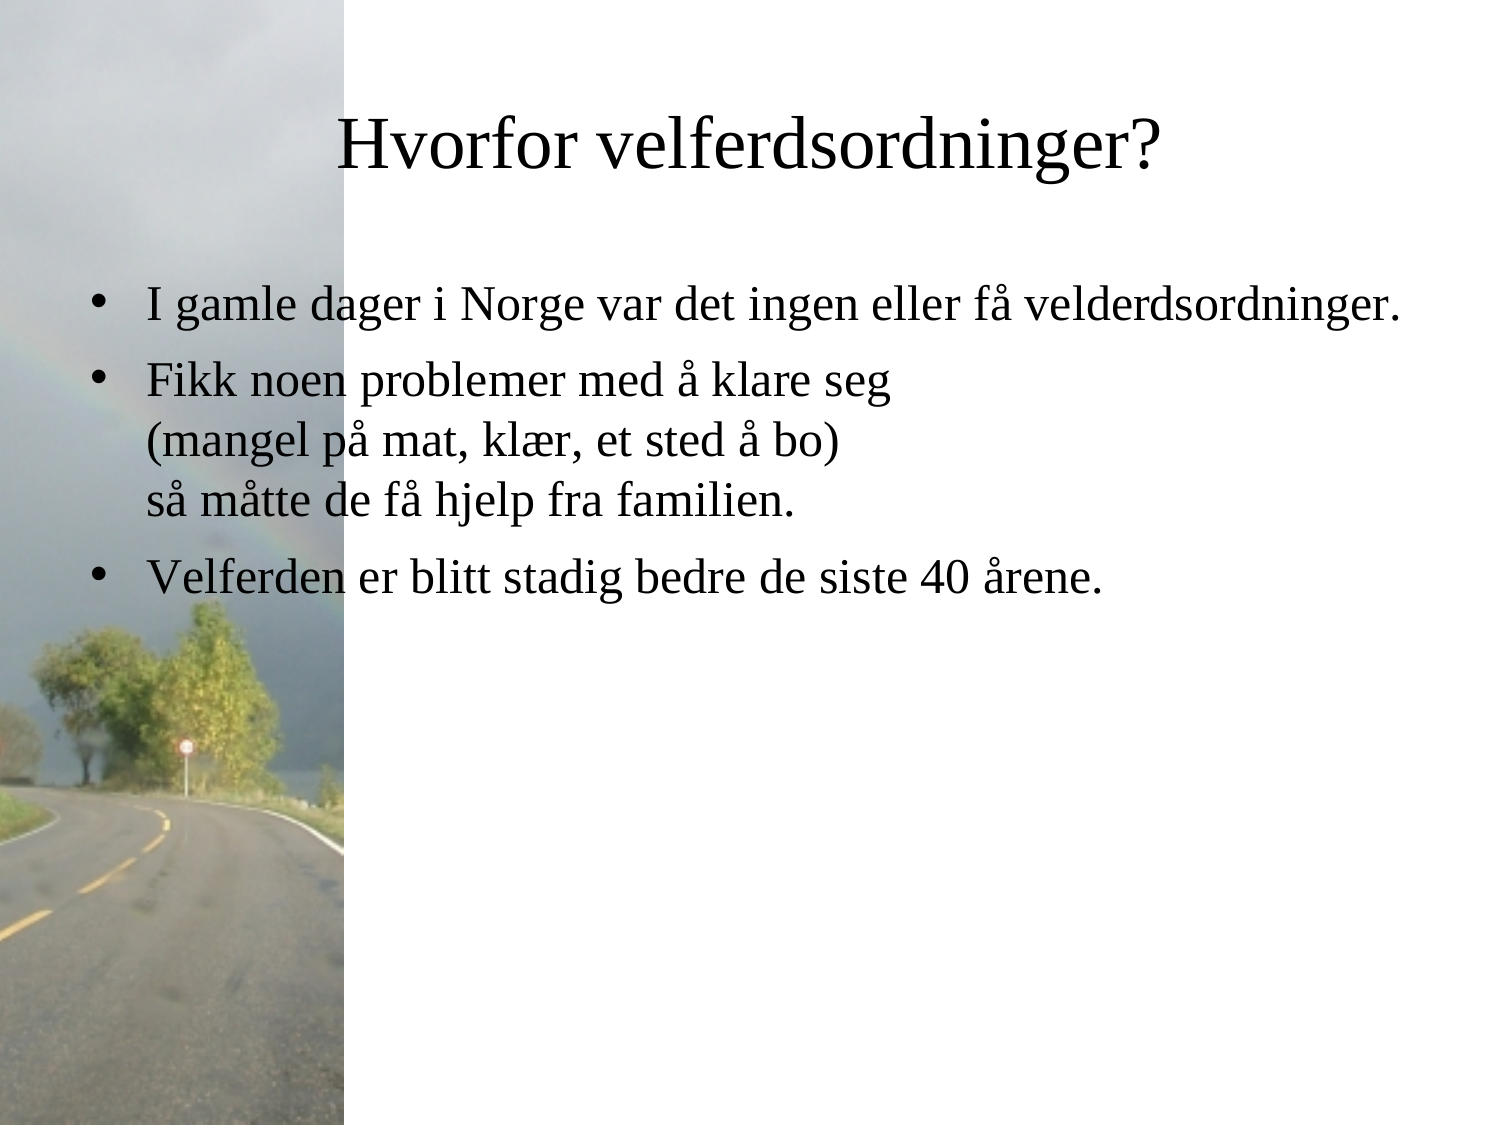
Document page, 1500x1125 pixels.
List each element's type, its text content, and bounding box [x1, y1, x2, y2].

picture [0, 0, 344, 1125]
list I gamle dager i Norge var det ingen eller få velderdsordninger. Fikk noen problemer med å klare seg (mangel på mat, klær, et sted å bo) så måtte de få hjelp fra familien. Velferden er blitt stadig bedre de siste 40 årene. [75, 262, 1426, 1005]
title Hvorfor velferdsordninger? [75, 45, 1426, 233]
